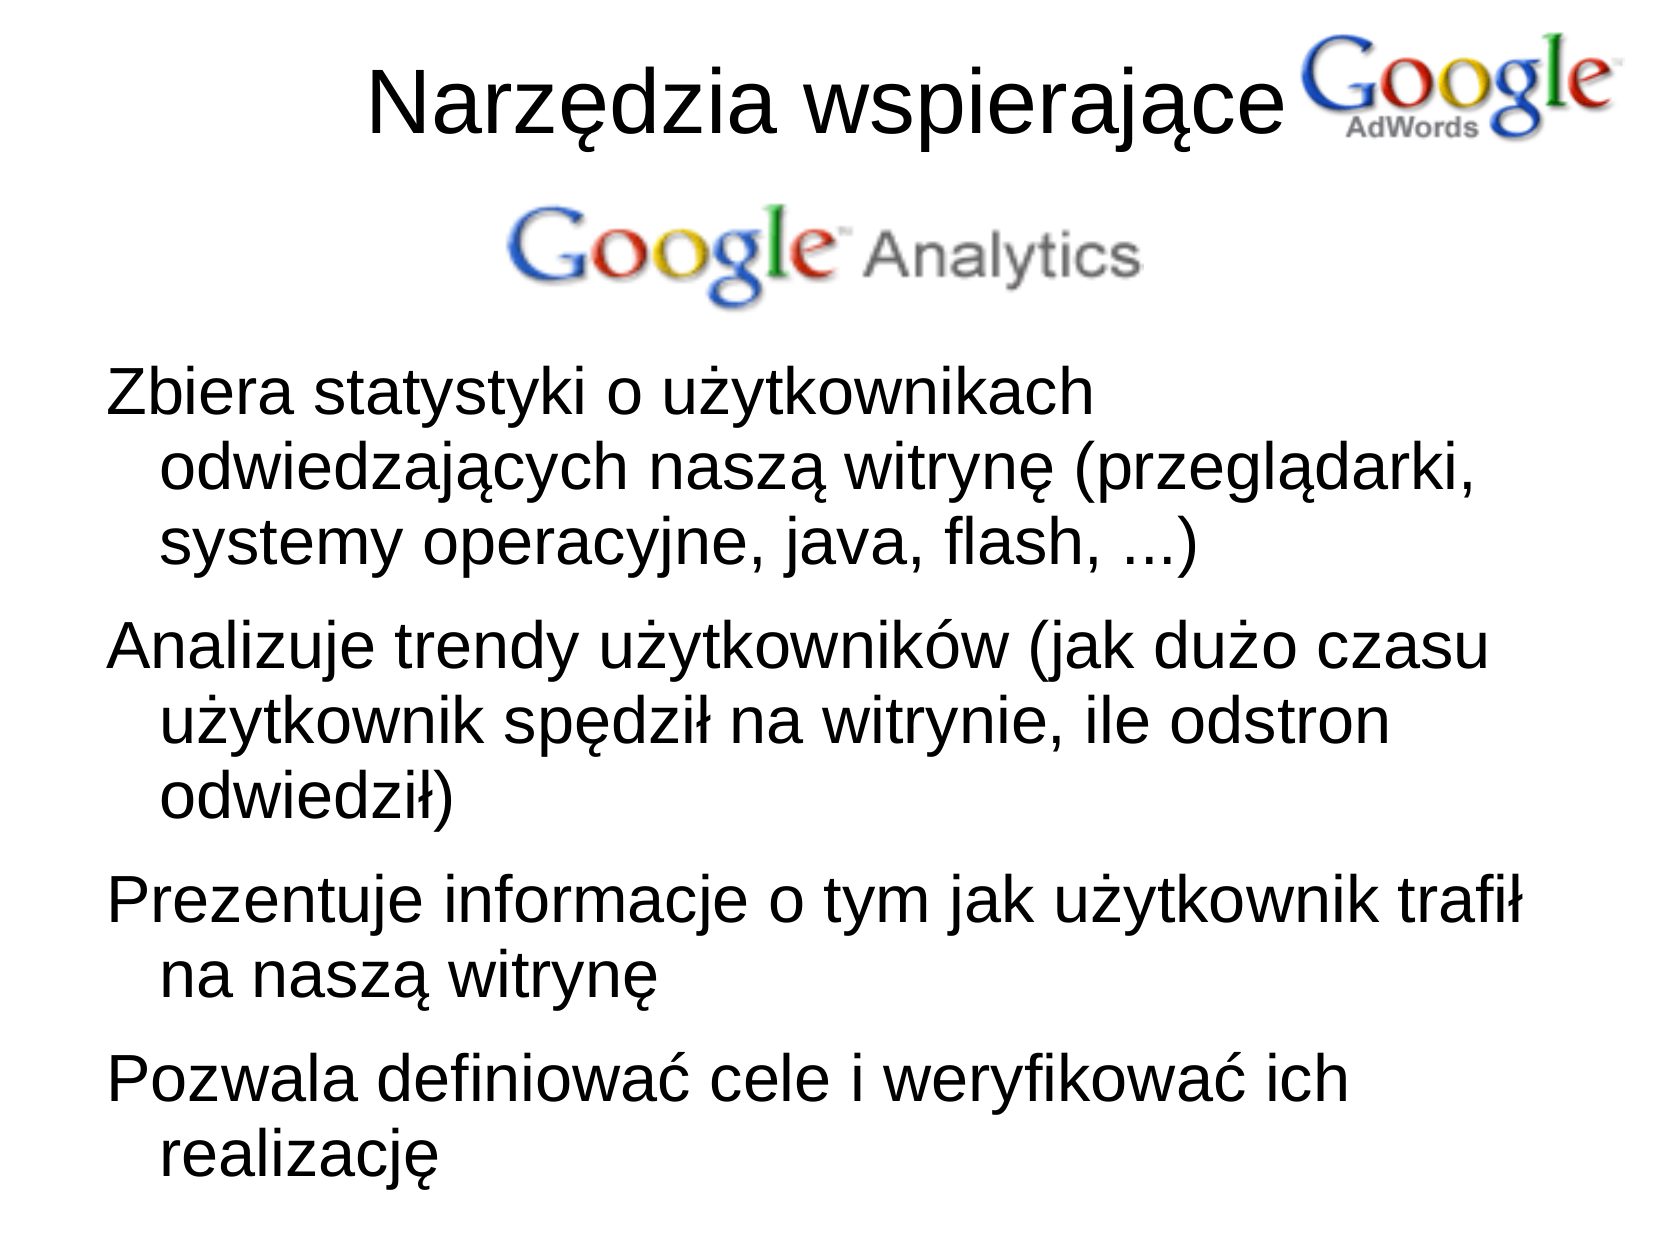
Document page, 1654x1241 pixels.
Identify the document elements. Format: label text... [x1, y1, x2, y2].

picture [501, 177, 1144, 325]
title Narzędzia wspierające [82, 49, 1571, 257]
picture [1299, 27, 1625, 148]
list Zbiera statystyki o użytkownikach odwiedzających naszą witrynę (przeglądarki, systemy operacyjne, java, flash, ...) Analizuje trendy użytkowników (jak dużo czasu użytkownik spędził na witrynie, ile odstron odwiedził) Prezentuje informacje o tym jak użytkownik trafił na naszą witrynę Pozwala definiować cele i weryfikować ich realizację [88, 354, 1577, 1191]
